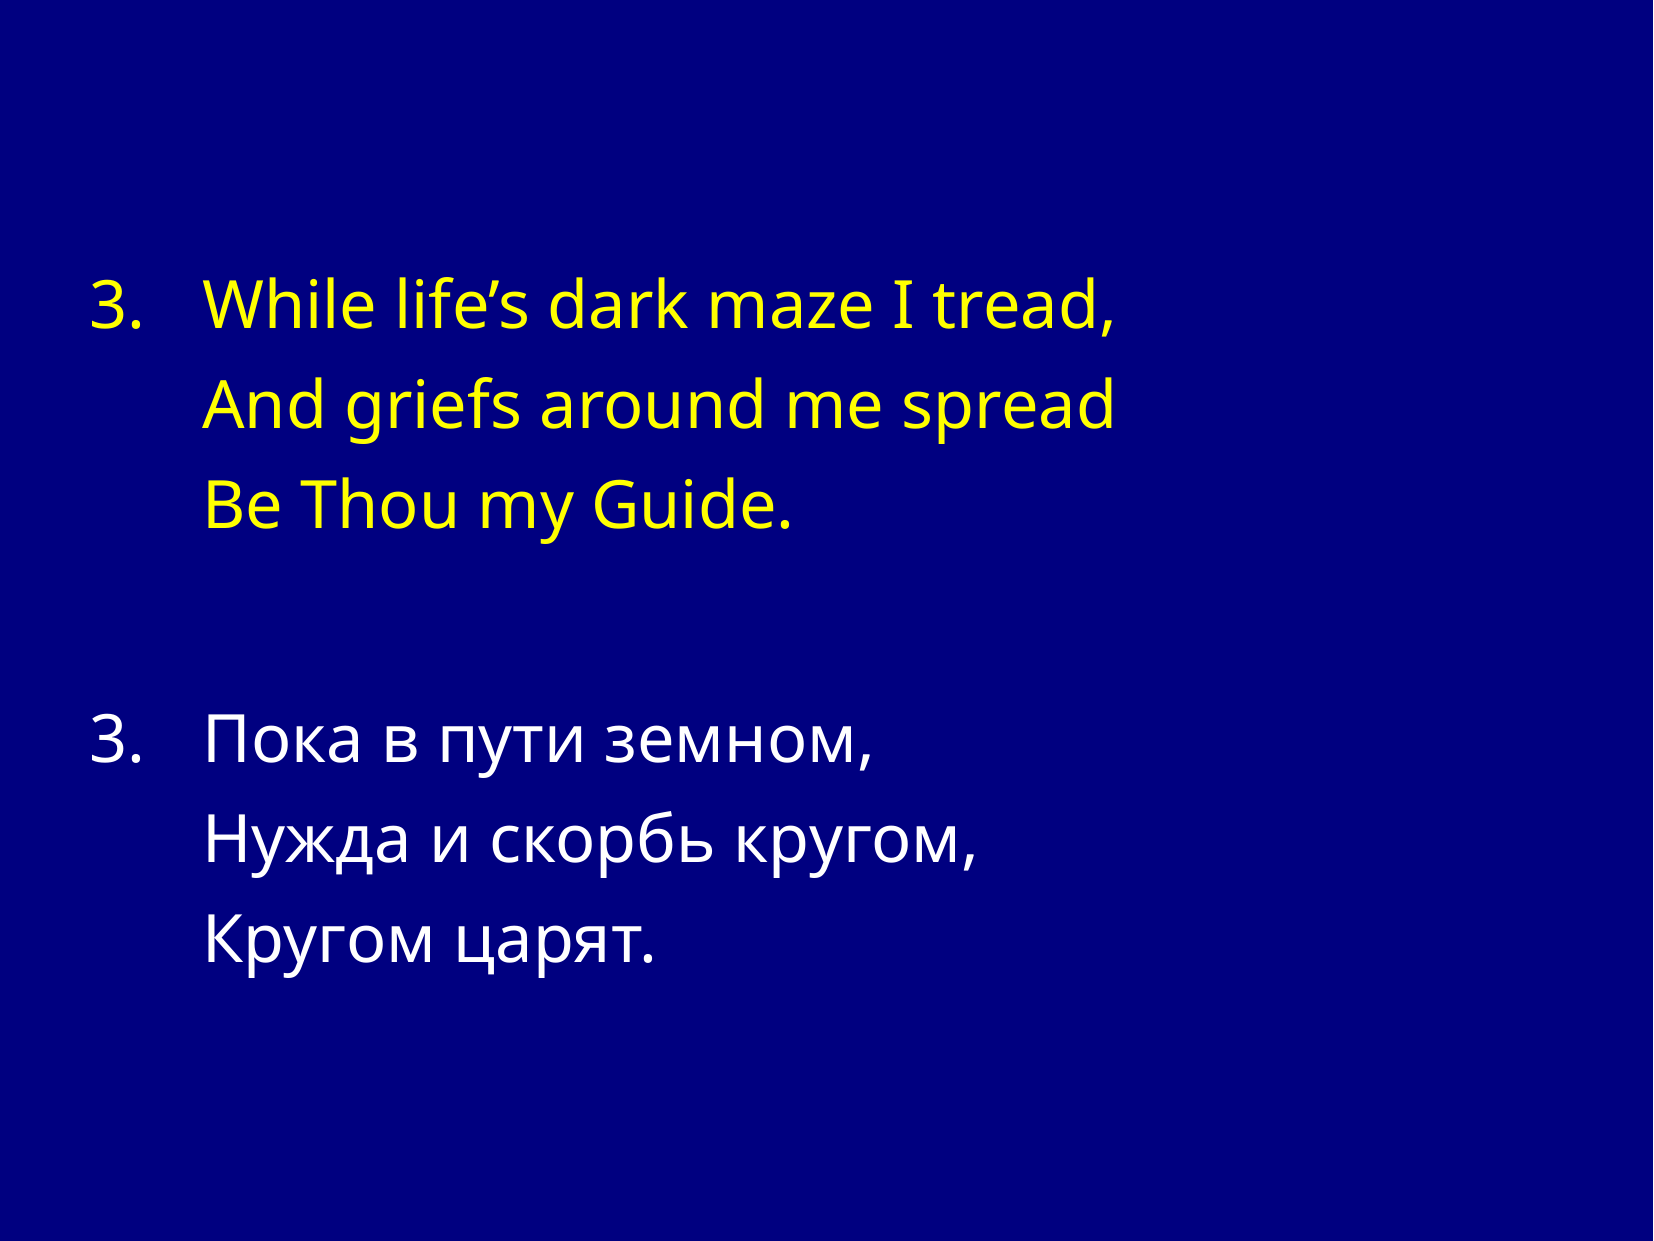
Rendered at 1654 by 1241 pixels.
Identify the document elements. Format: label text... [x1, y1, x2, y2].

text_box 3. While life’s dark maze I tread, And griefs around me spread Be Thou my Guide. [75, 150, 1576, 638]
text_box 3. Пока в пути земном, Нужда и скорбь кругом, Кругом царят. [75, 675, 1576, 1163]
